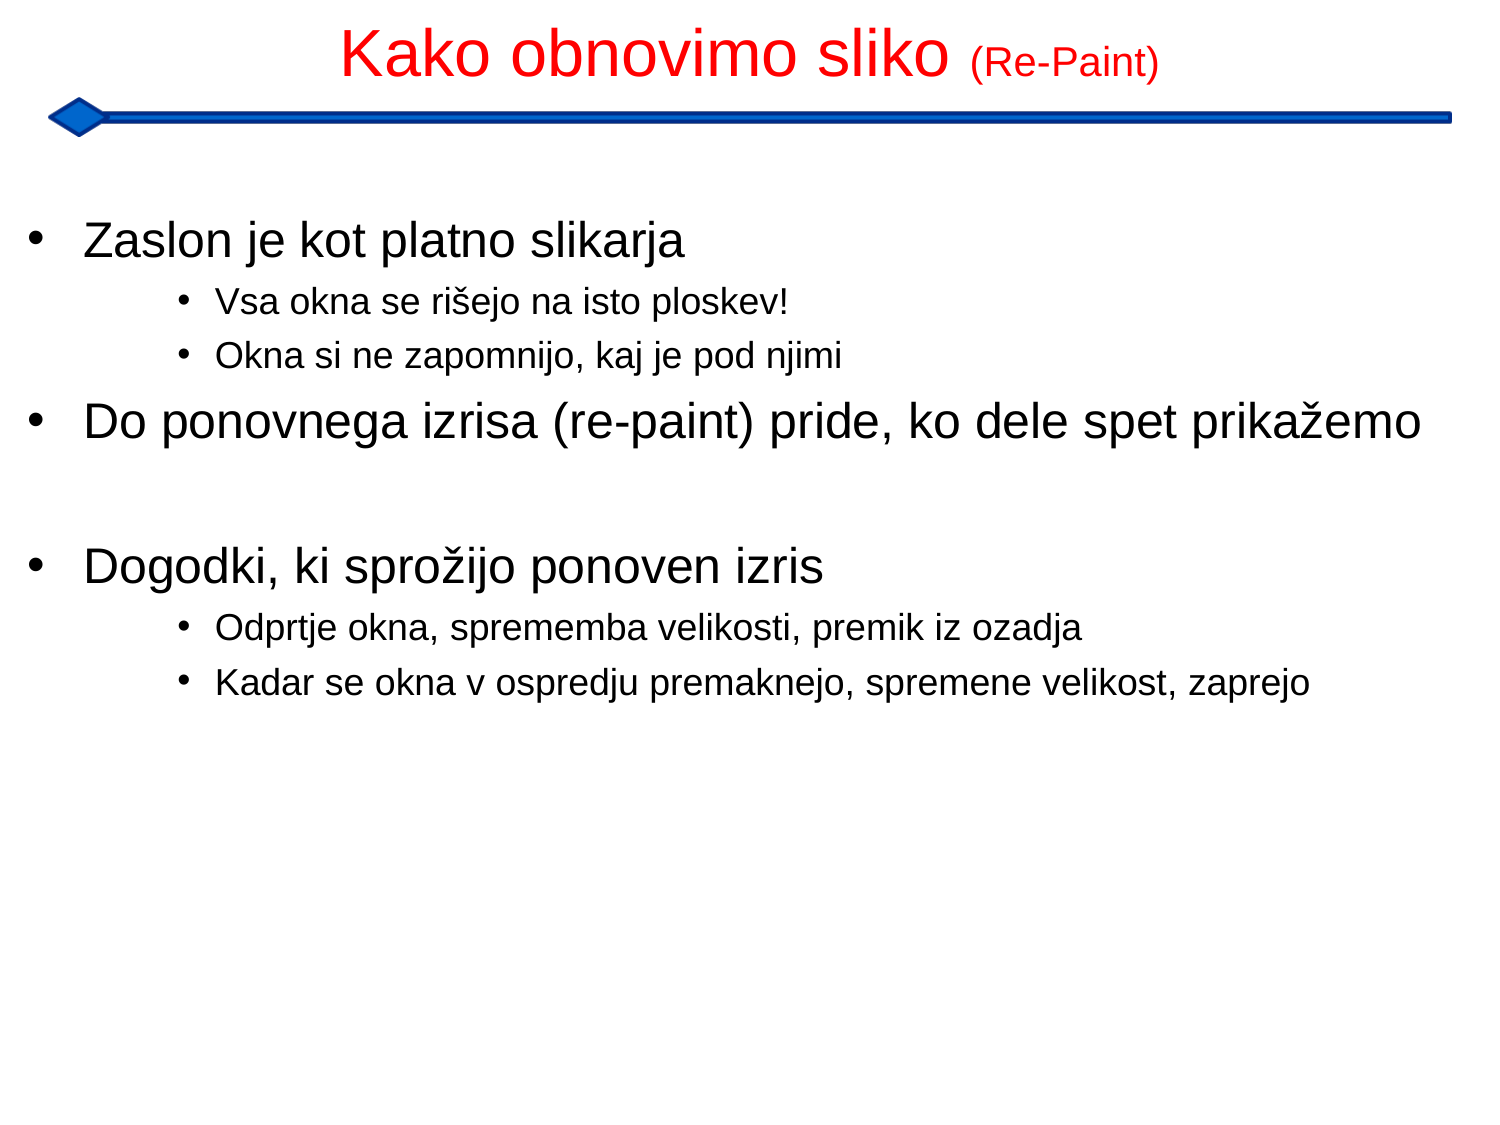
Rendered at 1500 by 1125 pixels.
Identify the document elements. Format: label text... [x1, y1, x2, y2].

text_box Zaslon je kot platno slikarja Vsa okna se rišejo na isto ploskev! Okna si ne zapomnijo, kaj je pod njimi Do ponovnega izrisa (re-paint) pride, ko dele spet prikažemo Dogodki, ki sprožijo ponoven izris Odprtje okna, sprememba velikosti, premik iz ozadja Kadar se okna v ospredju premaknejo, spremene velikost, zaprejo [12, 200, 1500, 1101]
picture [48, 100, 1452, 137]
title Kako obnovimo sliko (Re-Paint) [12, 0, 1488, 100]
